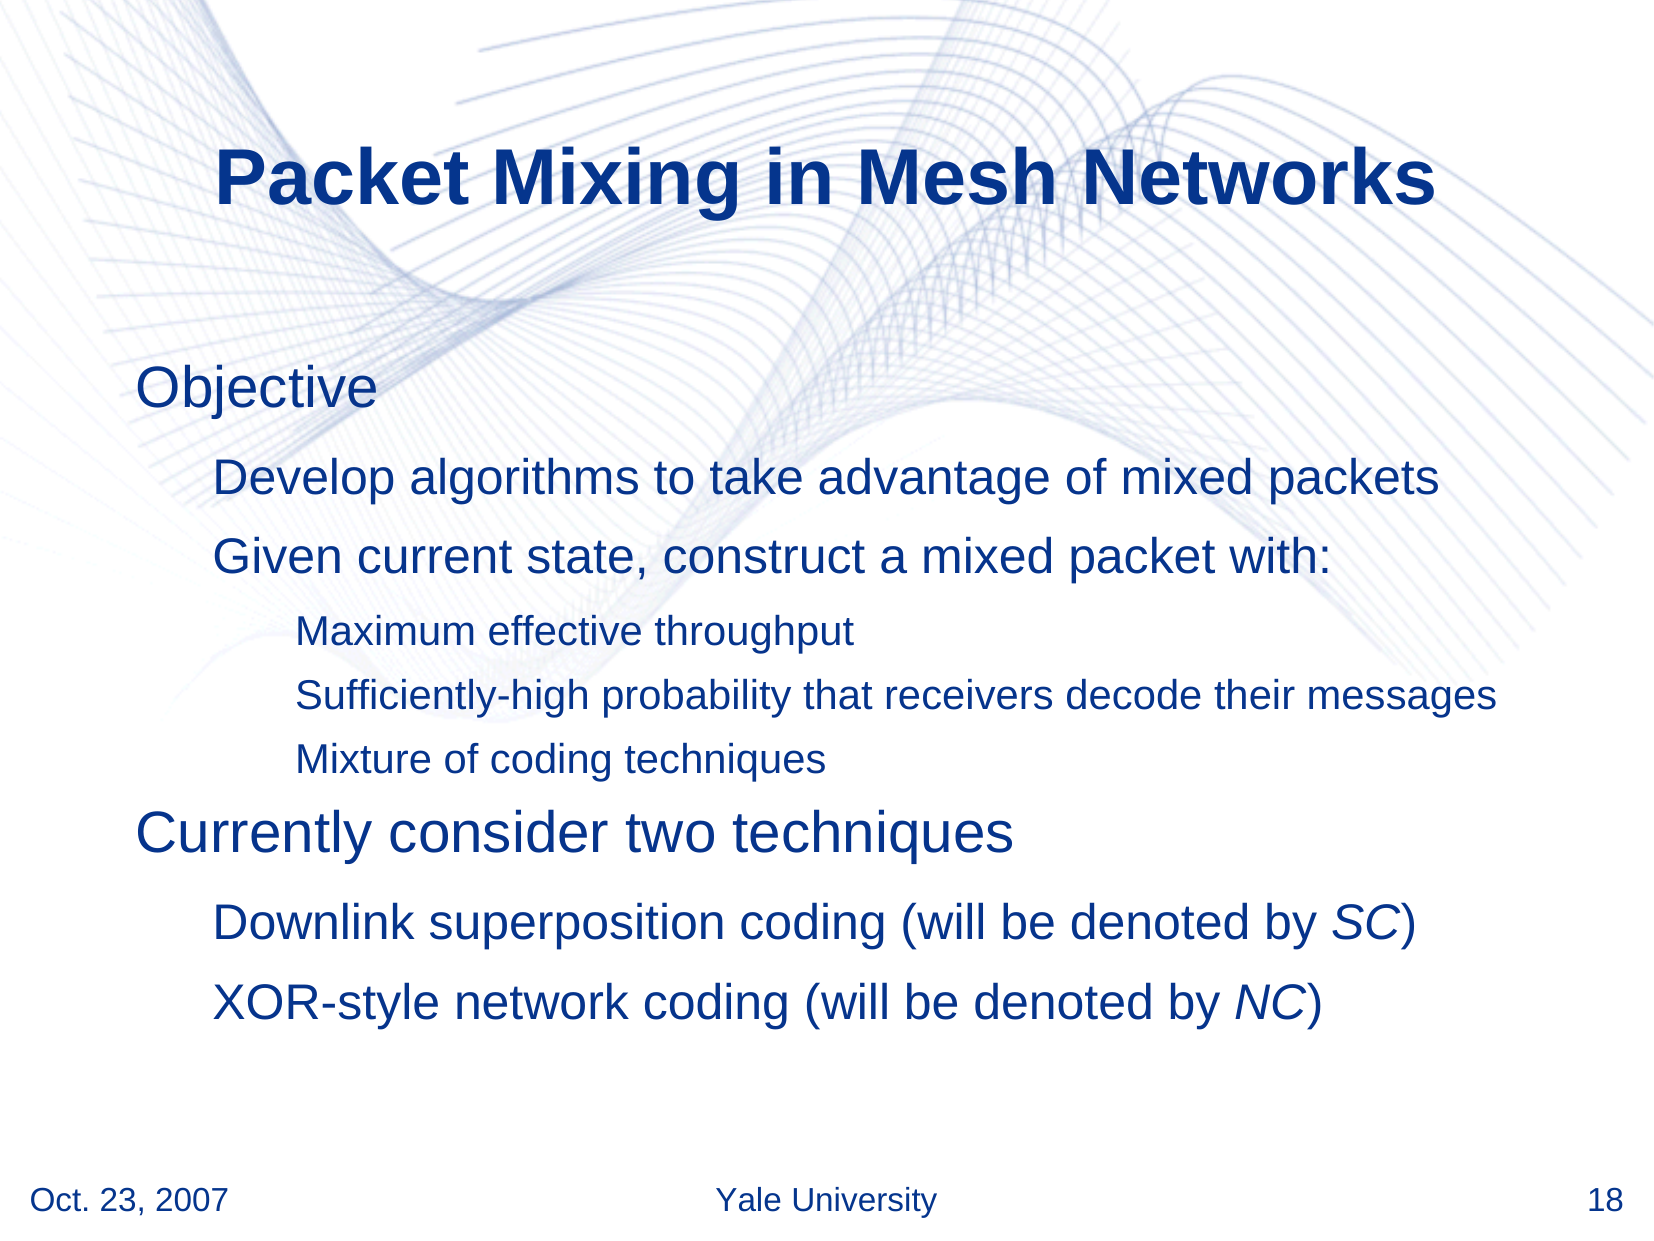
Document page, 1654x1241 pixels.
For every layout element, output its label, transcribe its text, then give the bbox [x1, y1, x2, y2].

list Objective Develop algorithms to take advantage of mixed packets Given current state, construct a mixed packet with: Maximum effective throughput Sufficiently-high probability that receivers decode their messages Mixture of coding techniques Currently consider two techniques Downlink superposition coding (will be denoted by SC) XOR-style network coding (will be denoted by NC) [118, 354, 1536, 1108]
title Packet Mixing in Mesh Networks [118, 66, 1536, 288]
picture [0, 0, 1654, 1241]
